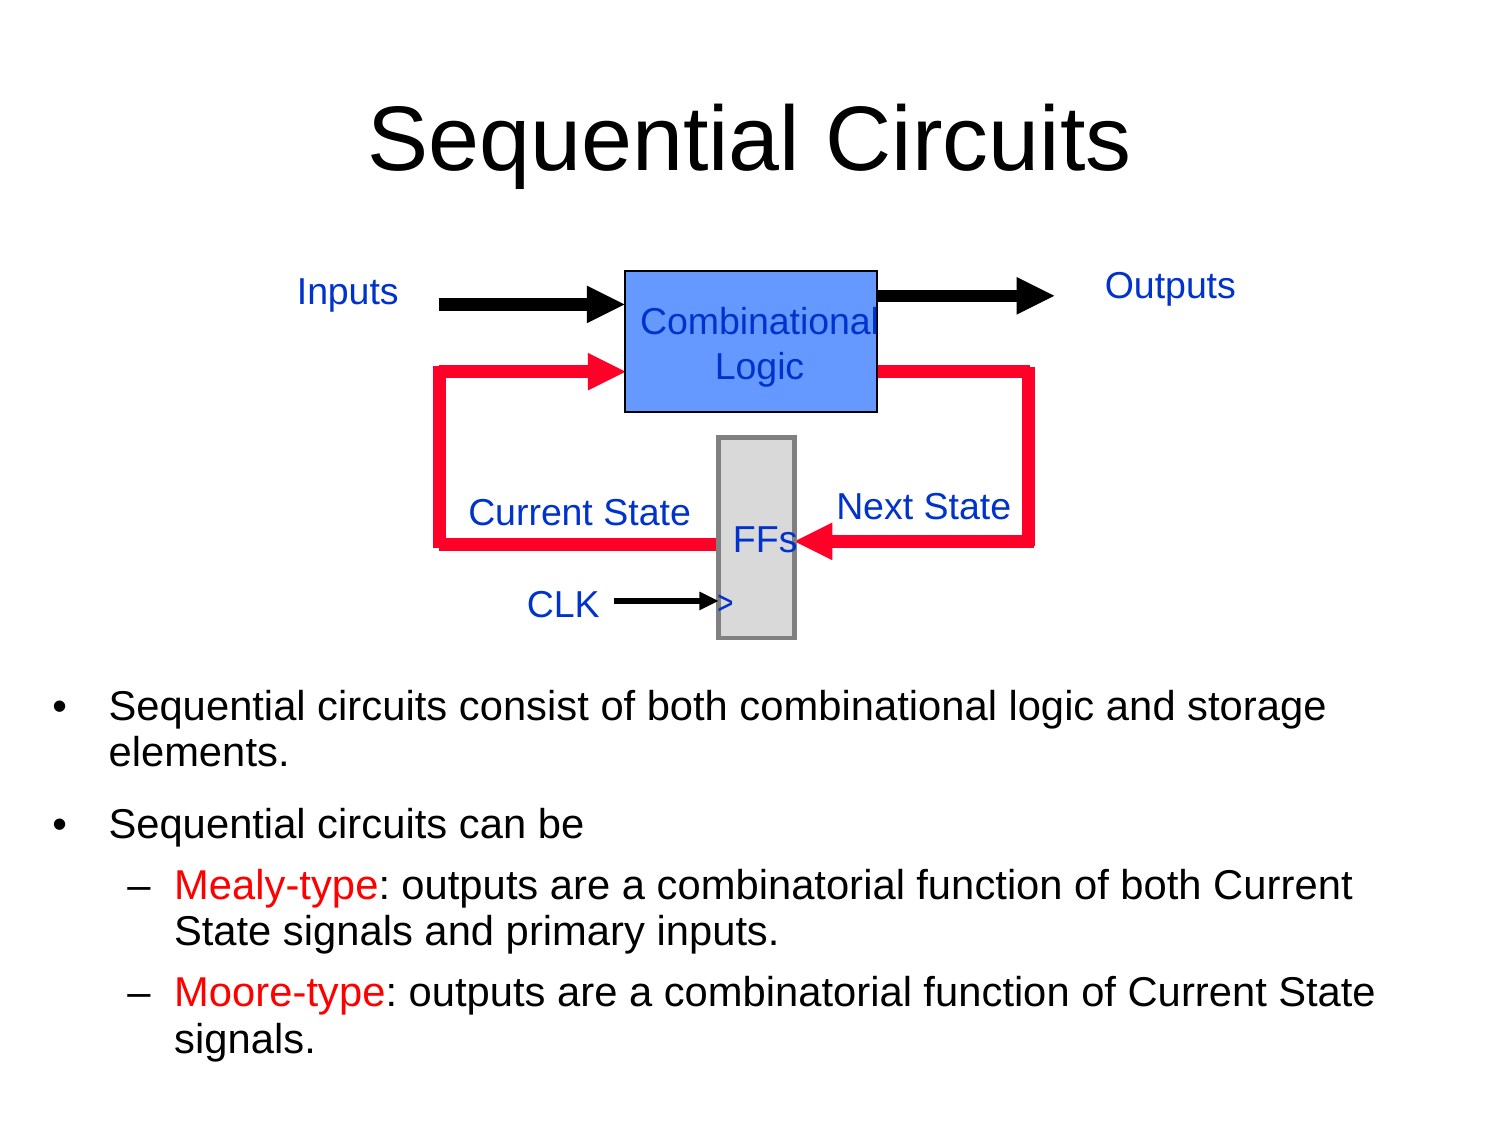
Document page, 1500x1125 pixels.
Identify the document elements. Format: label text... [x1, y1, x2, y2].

title Sequential Circuits [75, 37, 1426, 241]
text_box CLK [512, 572, 615, 634]
text_box FFs [783, 534, 795, 544]
text_box Outputs [1090, 253, 1252, 315]
text_box FFs [718, 437, 795, 639]
text_box Inputs [282, 259, 414, 321]
text_box Next State [821, 474, 1022, 535]
text_box Current State [453, 480, 707, 541]
text_box Combinational Logic [625, 271, 878, 412]
list Sequential circuits consist of both combinational logic and storage elements. Sequential circuits can be Mealy-type: outputs are a combinatorial function of both Current State signals and primary inputs. Moore-type: outputs are a combinatorial function of Current State signals. [37, 675, 1426, 1070]
text_box ^ [691, 580, 752, 628]
